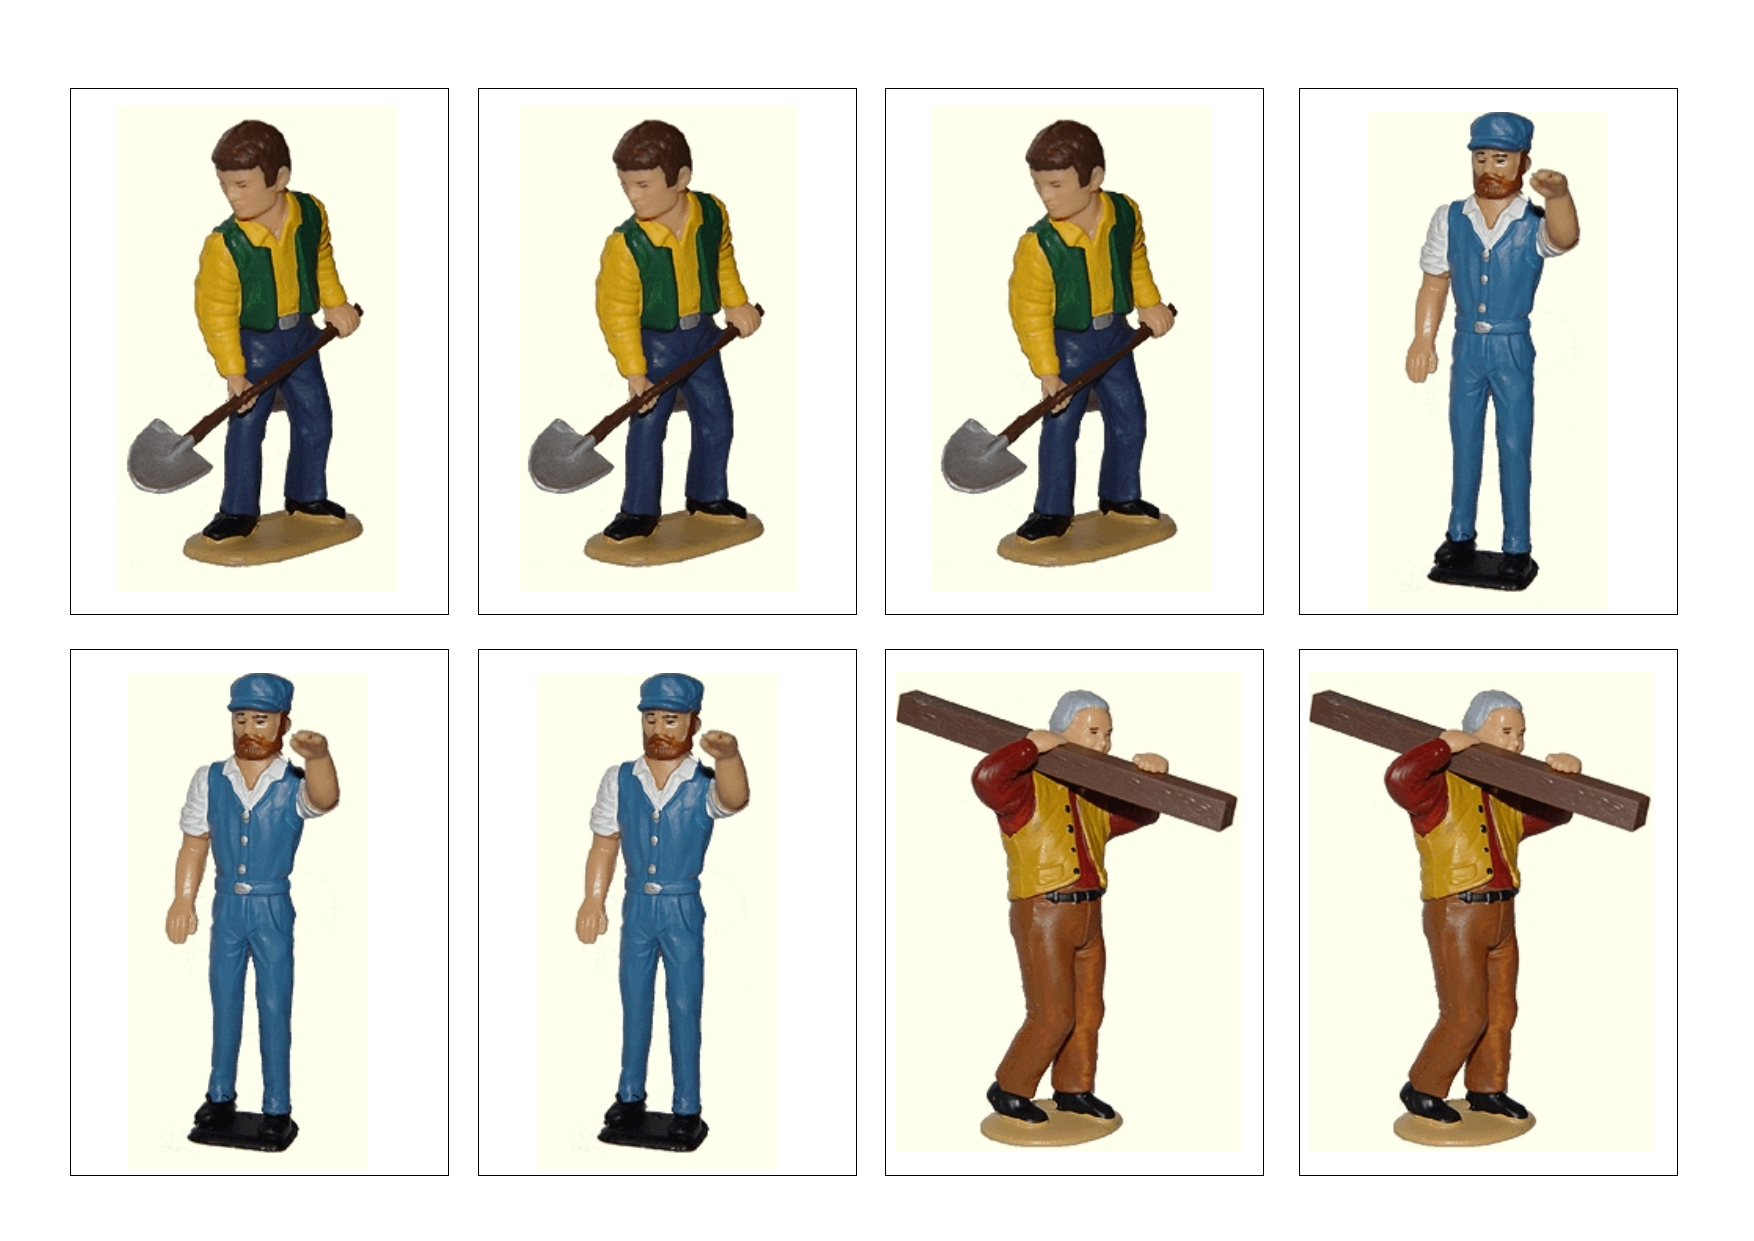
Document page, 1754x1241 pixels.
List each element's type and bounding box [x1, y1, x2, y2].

picture [537, 673, 777, 1170]
picture [896, 671, 1241, 1152]
picture [1309, 671, 1654, 1152]
picture [127, 673, 367, 1170]
picture [1367, 112, 1607, 609]
picture [519, 106, 798, 591]
picture [118, 106, 397, 591]
picture [932, 106, 1211, 591]
